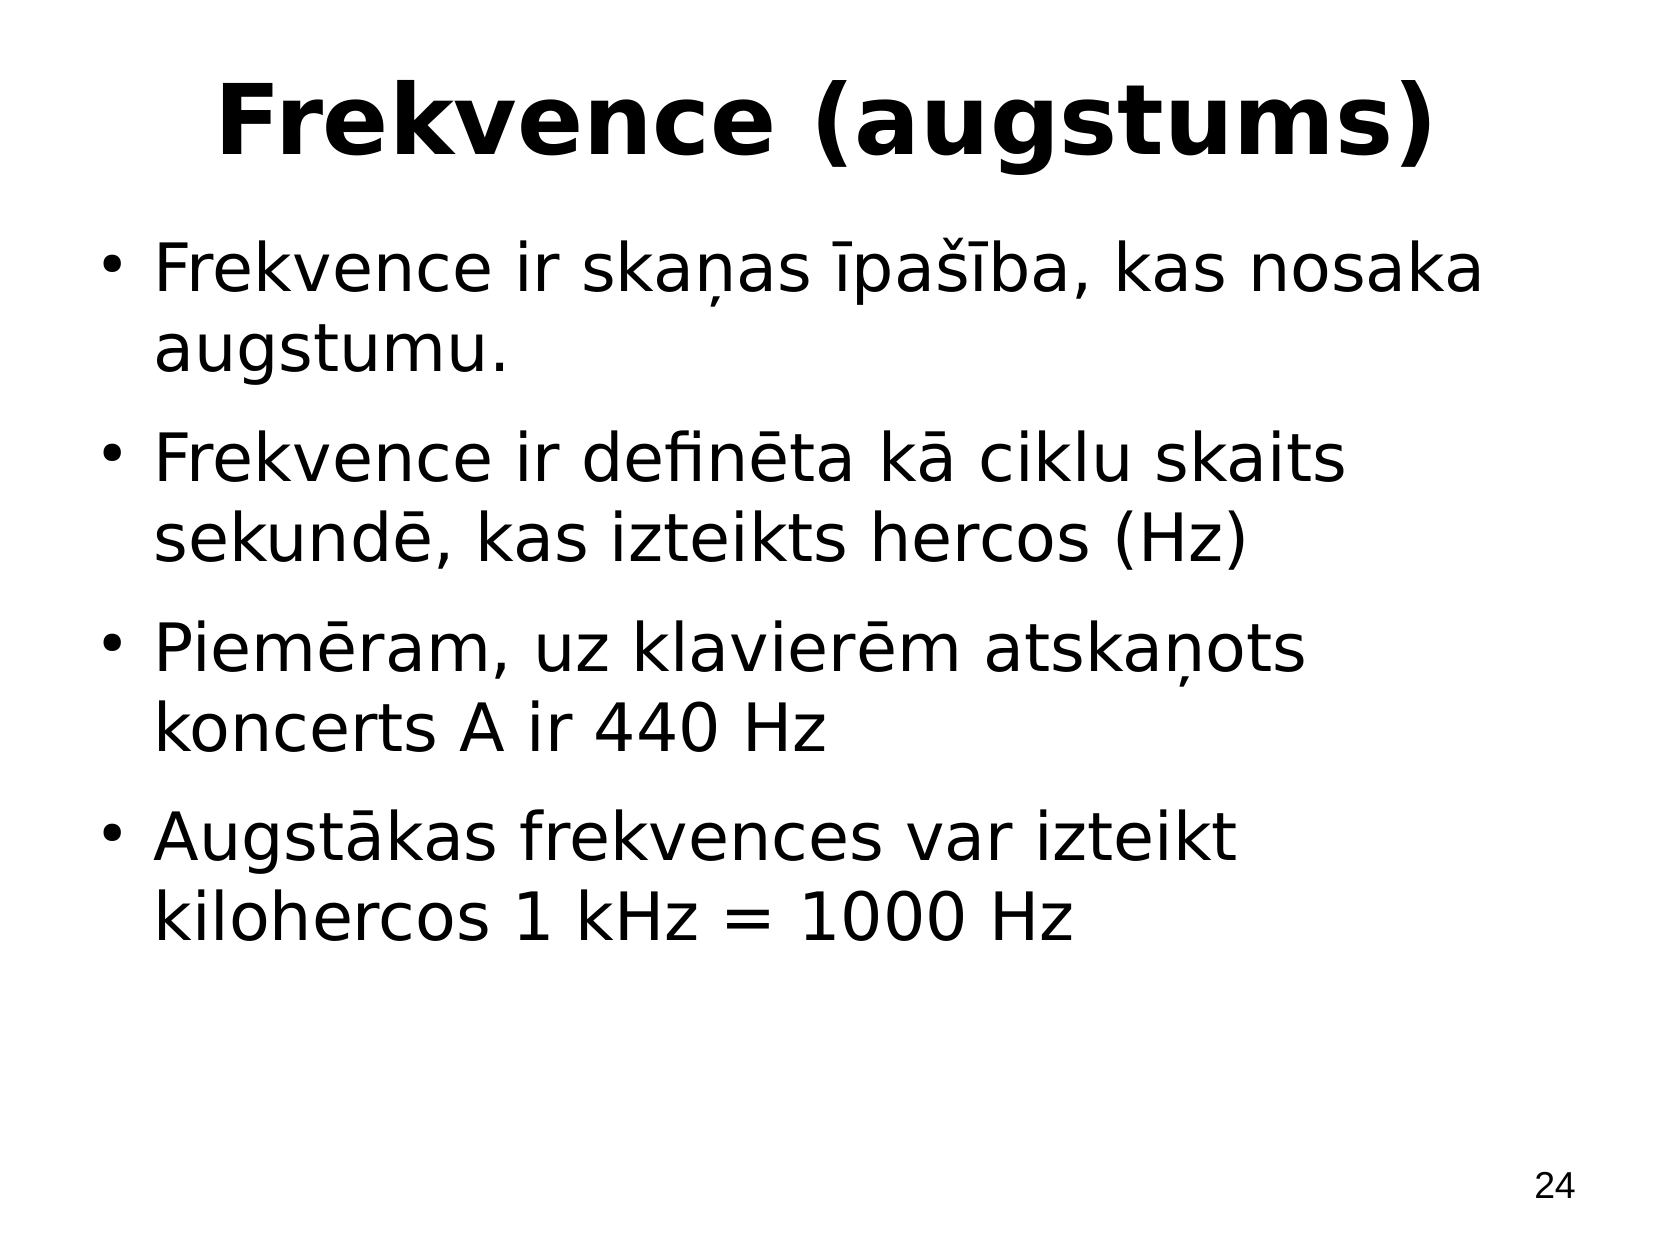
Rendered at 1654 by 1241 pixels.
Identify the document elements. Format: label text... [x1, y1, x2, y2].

title Frekvence (augstums) [82, 49, 1571, 196]
list Frekvence ir skaņas īpašība, kas nosaka augstumu. Frekvence ir definēta kā ciklu skaits sekundē, kas izteikts hercos (Hz) Piemēram, uz klavierēm atskaņots koncerts A ir 440 Hz Augstākas frekvences var izteikt kilohercos 1 kHz = 1000 Hz [82, 225, 1538, 1186]
